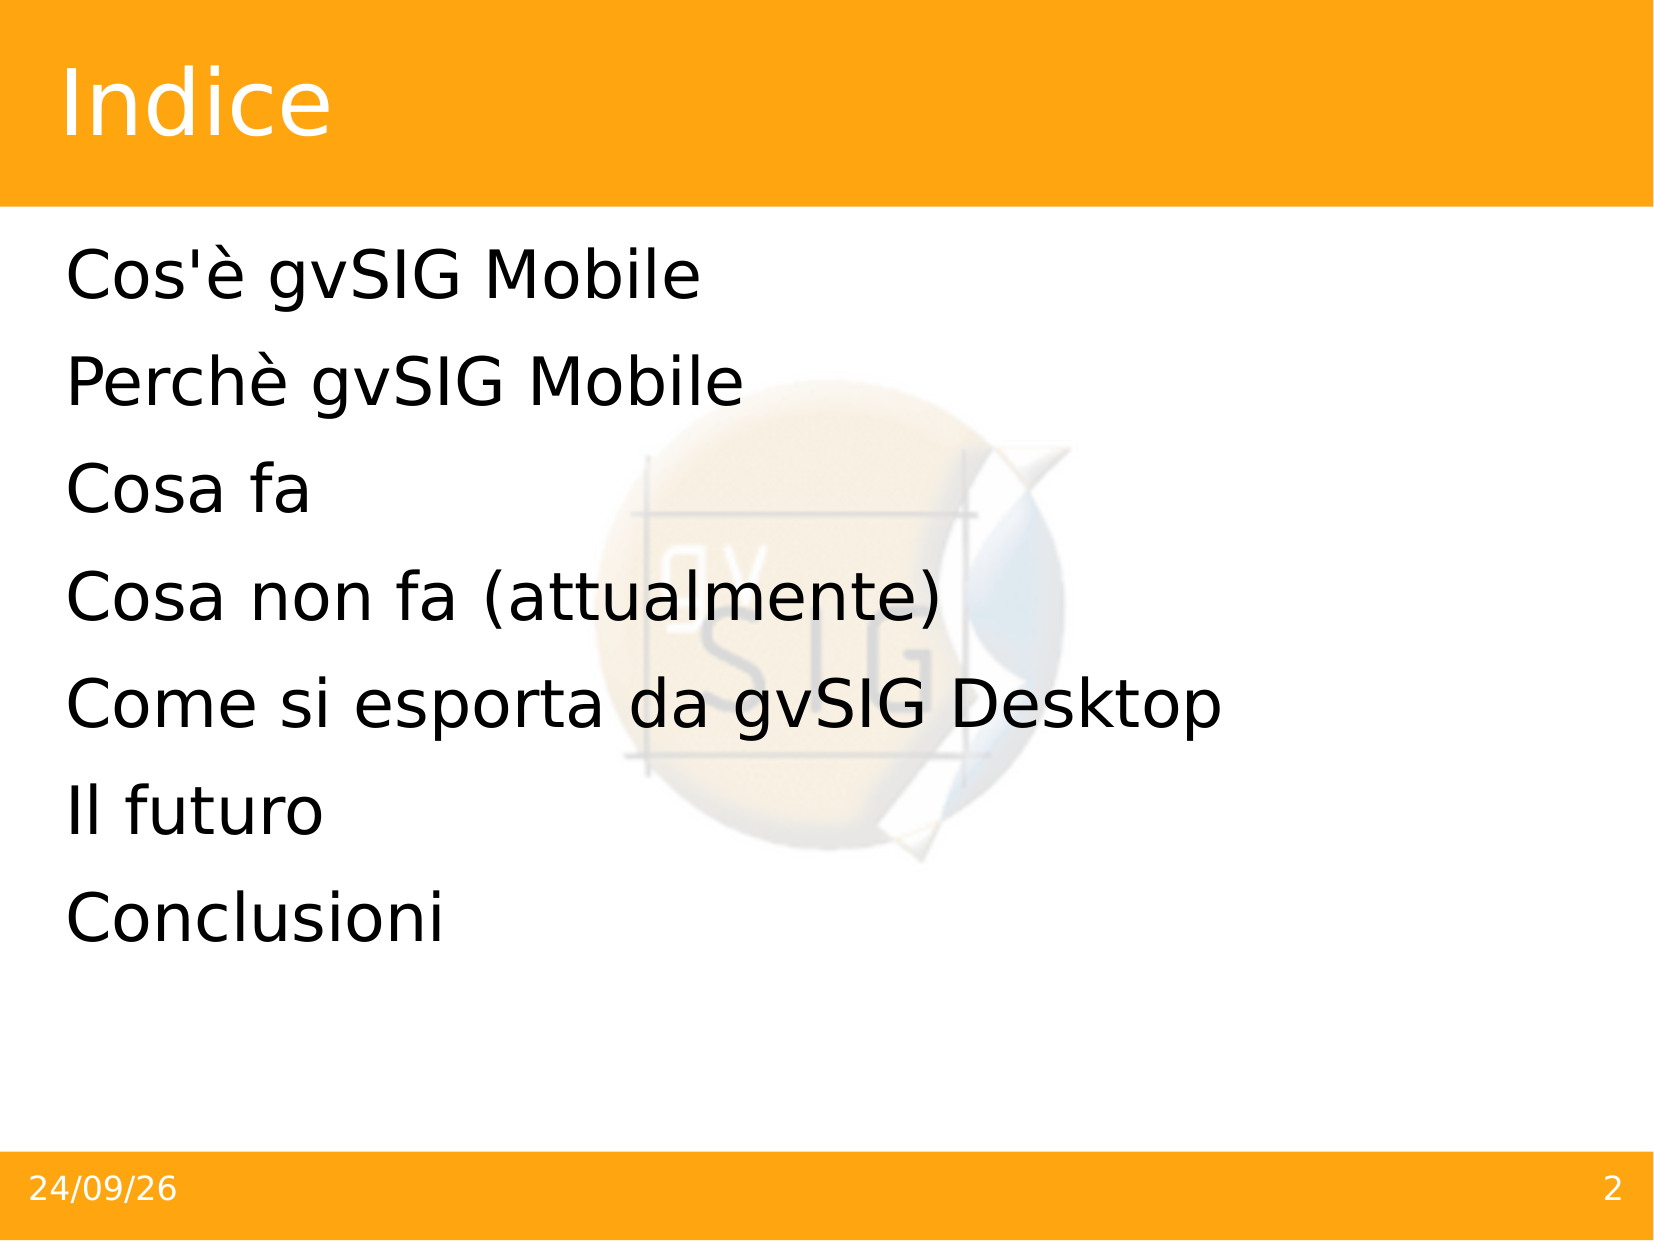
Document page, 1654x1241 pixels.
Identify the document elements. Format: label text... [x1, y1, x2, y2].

title Indice [59, 29, 1536, 178]
list Cos'è gvSIG Mobile Perchè gvSIG Mobile Cosa fa Cosa non fa (attualmente) Come si esporta da gvSIG Desktop Il futuro Conclusioni [47, 236, 1595, 1123]
